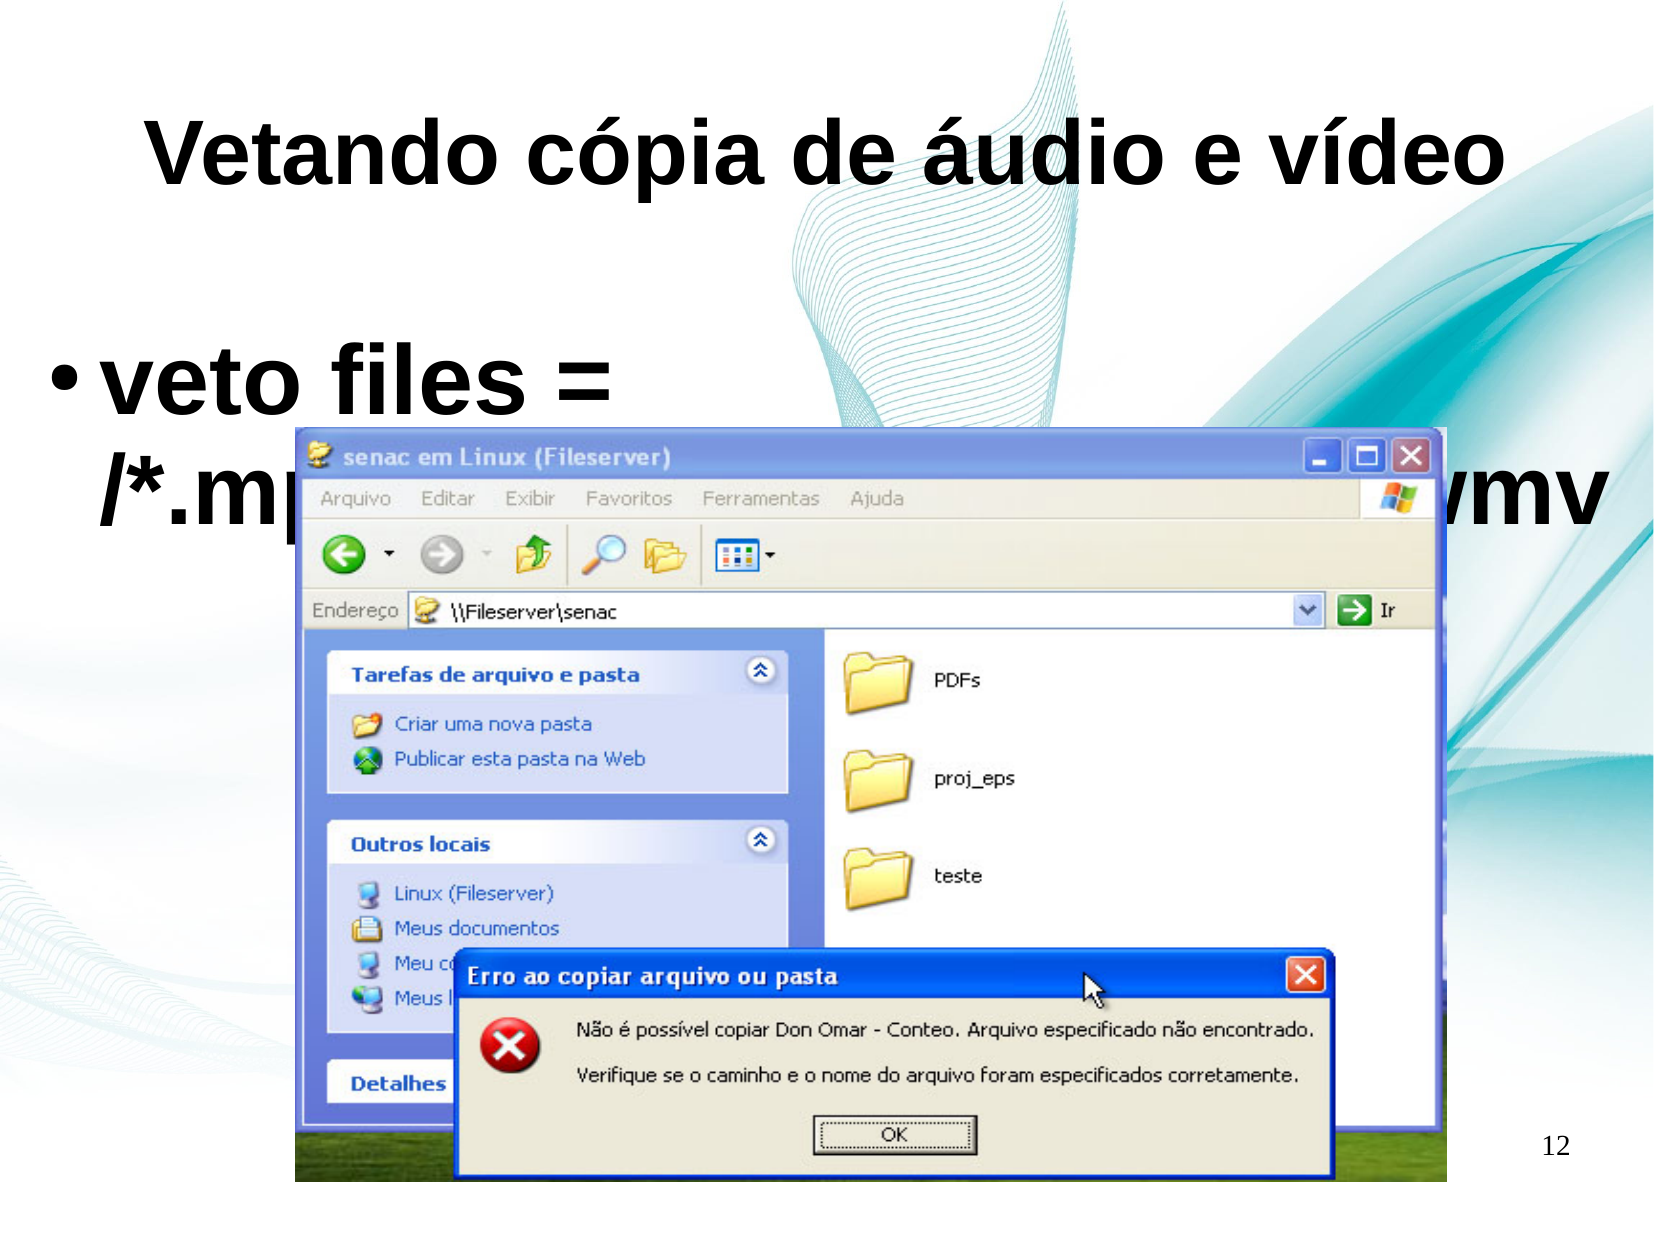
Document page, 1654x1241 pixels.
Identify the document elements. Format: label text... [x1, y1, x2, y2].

list veto files = /*.mp3/*.avi/*.mpeg/*.wma/*.wmv [29, 324, 1625, 562]
title Vetando cópia de áudio e vídeo [82, 56, 1571, 250]
picture [0, 0, 1654, 1182]
